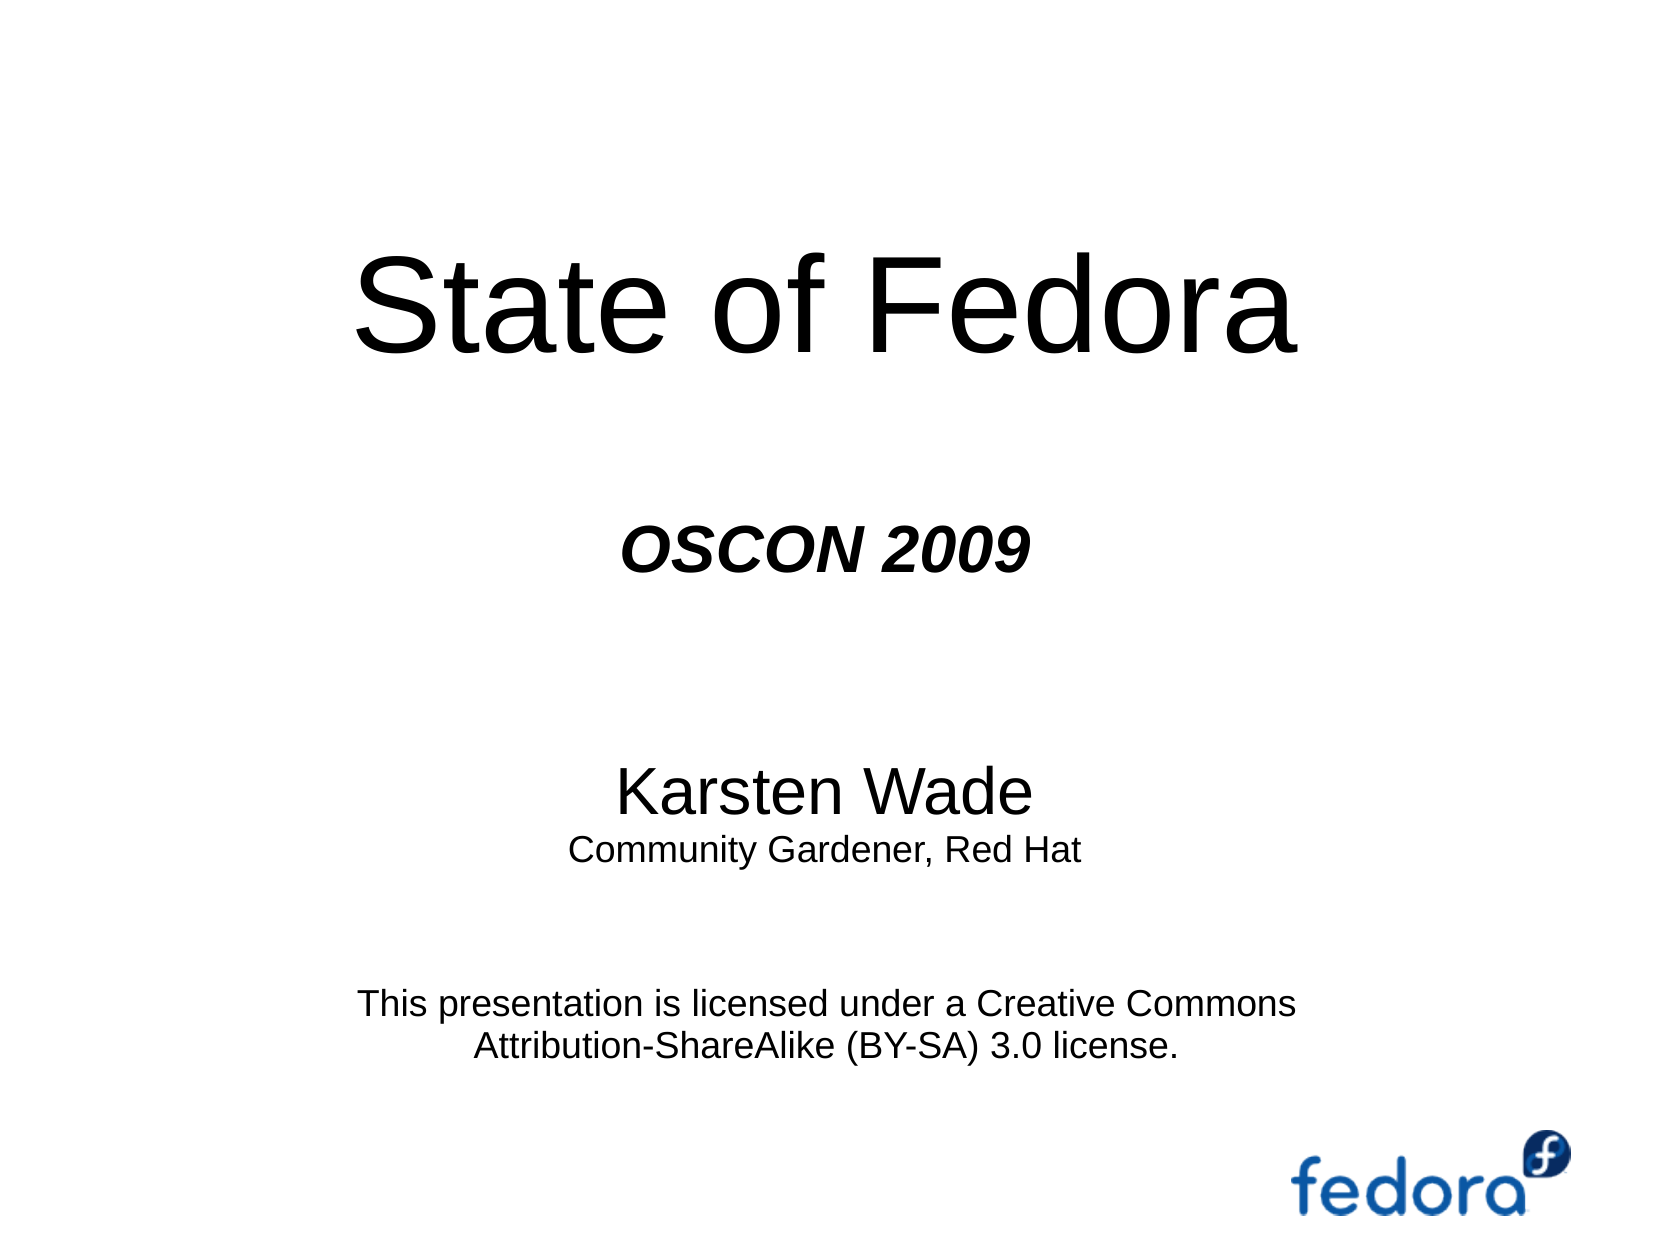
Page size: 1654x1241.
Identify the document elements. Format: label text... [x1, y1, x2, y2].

picture [1291, 1130, 1571, 1216]
text_box This presentation is licensed under a Creative Commons Attribution-ShareAlike (BY-SA) 3.0 license. [226, 975, 1427, 1074]
title State of Fedora OSCON 2009 Karsten Wade Community Gardener, Red Hat [0, 227, 1651, 871]
